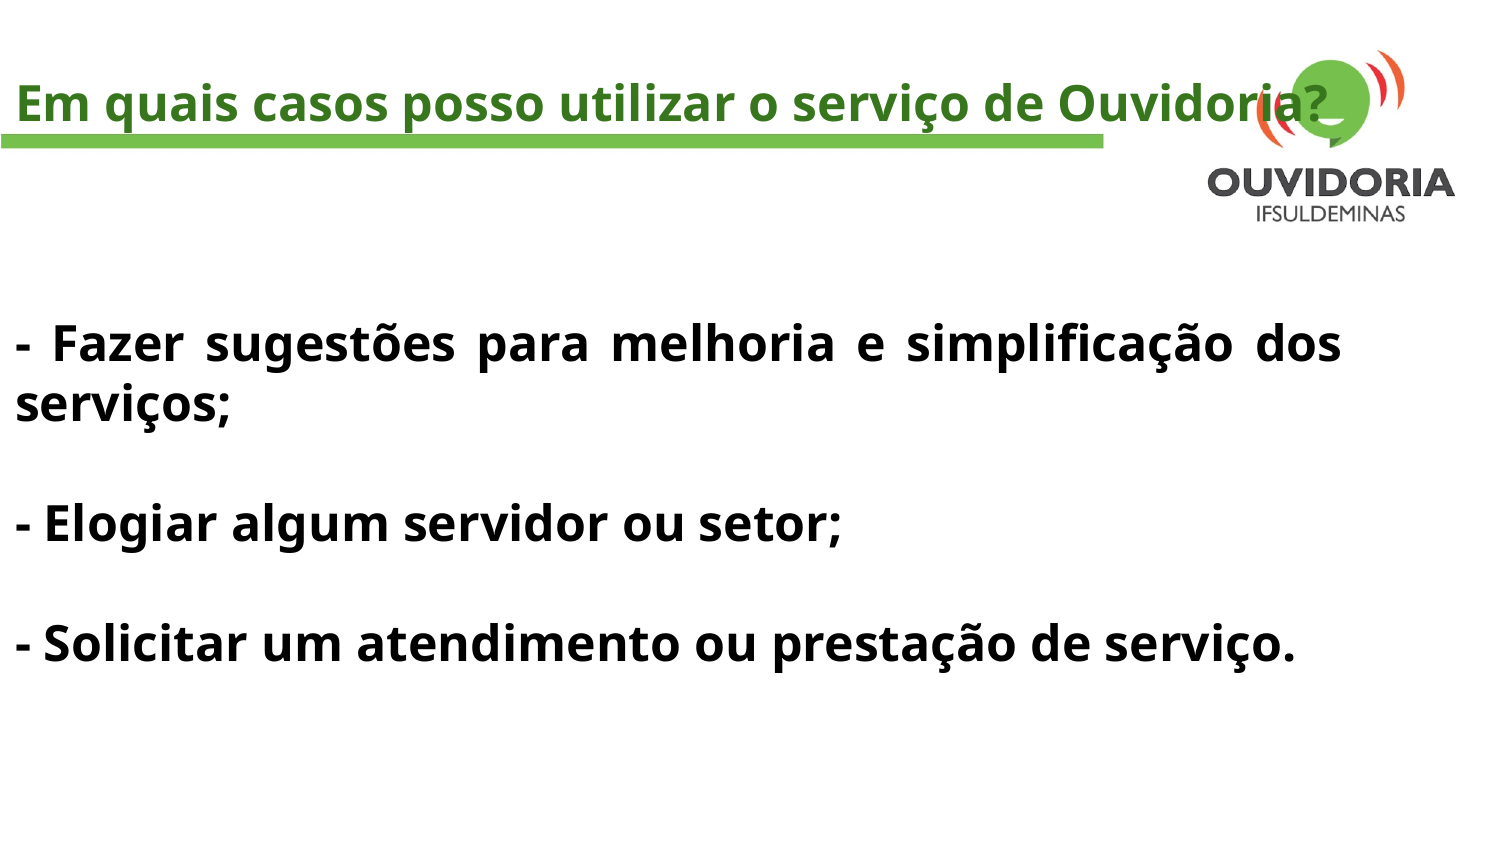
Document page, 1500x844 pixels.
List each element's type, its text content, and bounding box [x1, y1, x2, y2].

text_box Em quais casos posso utilizar o serviço de Ouvidoria? - Fazer sugestões para melhoria e simplificação dos serviços; - Elogiar algum servidor ou setor; - Solicitar um atendimento ou prestação de serviço. [0, 55, 1359, 167]
picture [1, 0, 1500, 844]
